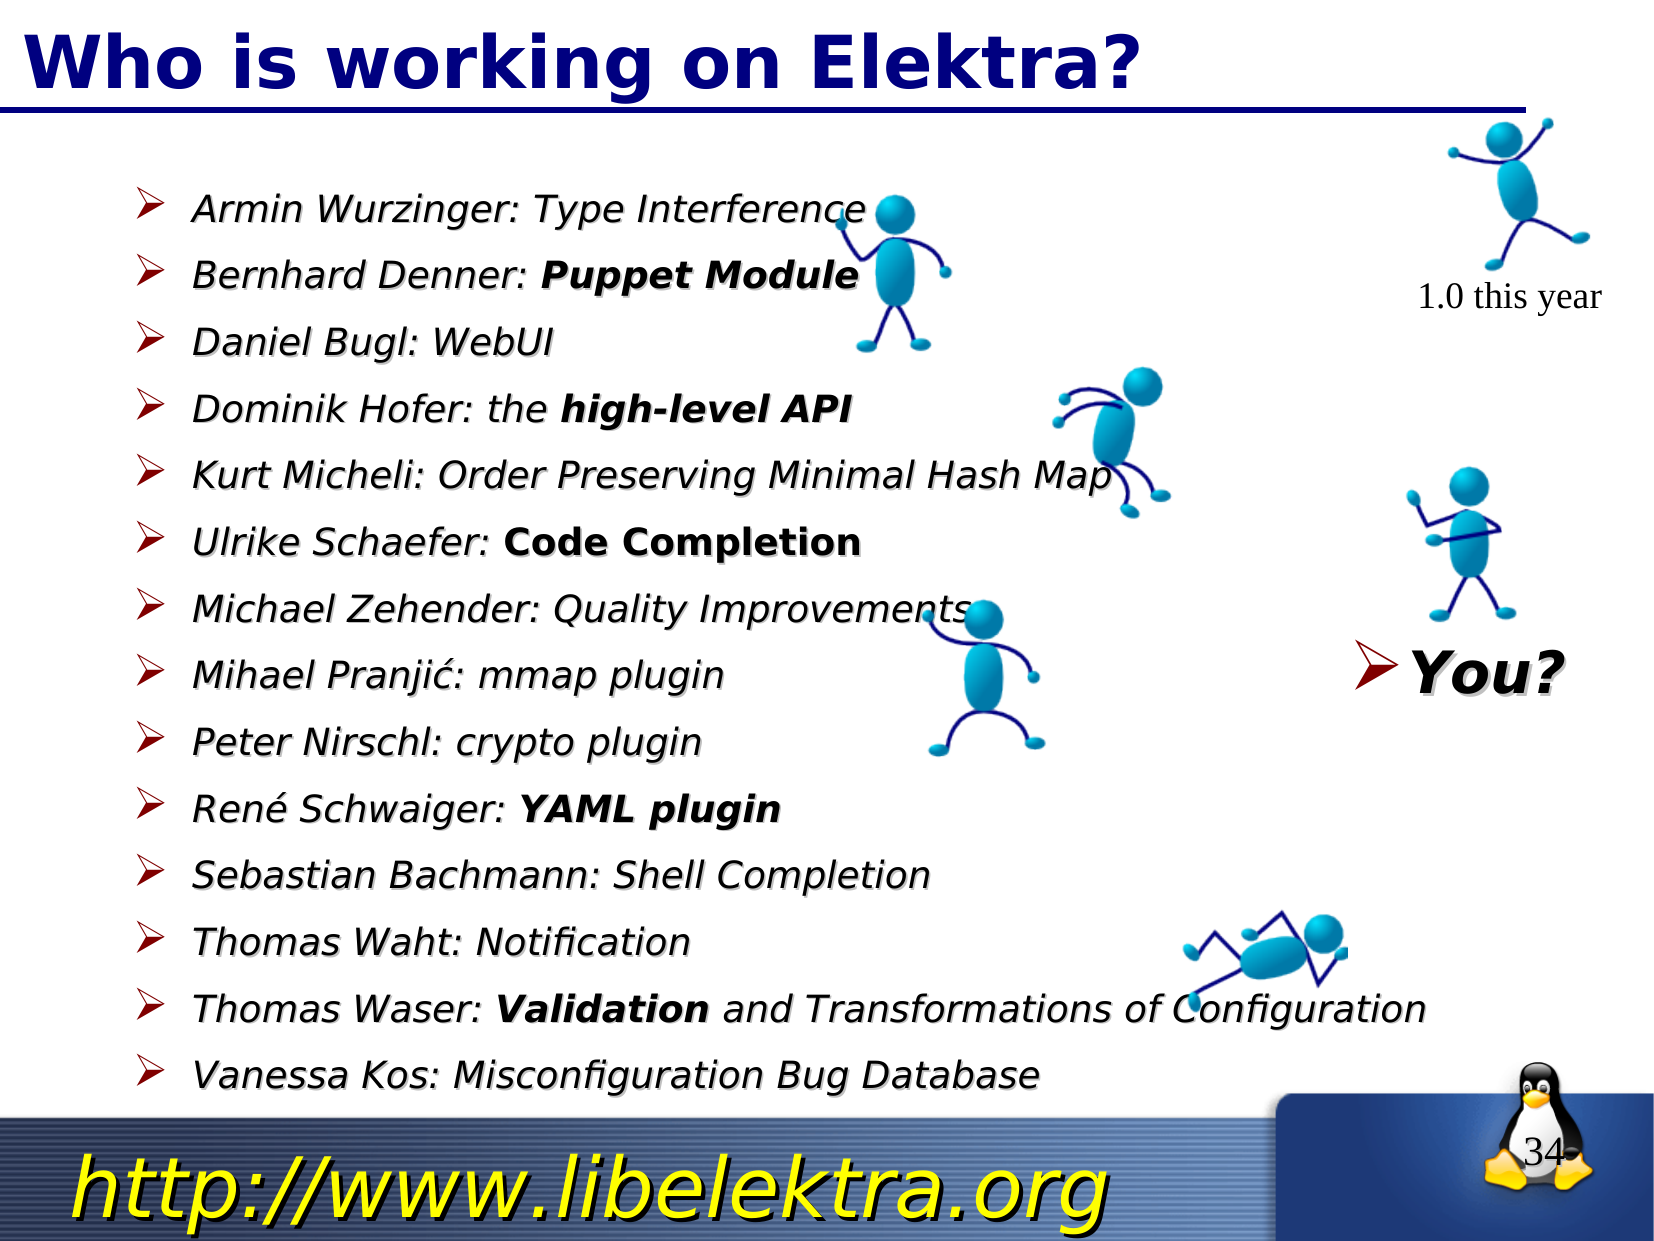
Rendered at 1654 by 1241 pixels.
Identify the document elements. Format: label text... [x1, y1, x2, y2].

picture [807, 187, 975, 355]
picture [1181, 856, 1348, 1023]
text_box Who is working on Elektra? [22, 14, 1611, 111]
picture [896, 592, 1063, 760]
picture [1432, 109, 1599, 271]
text_box 1.0 this year [1417, 271, 1622, 319]
list Armin Wurzinger: Type Interference Bernhard Denner: Puppet Module Daniel Bugl: WebUI Dominik Hofer: the high-level API Kurt Micheli: Order Preserving Minimal Hash Map Ulrike Schaefer: Code Completion Michael Zehender: Quality Improvements Mihael Pranjić: mmap plugin Peter Nirschl: crypto plugin René Schwaiger: YAML plugin Sebastian Bachmann: Shell Completion Thomas Waht: Notification Thomas Waser: Validation and Transformations of Configuration Vanessa Kos: Misconfiguration Bug Database [118, 177, 1611, 1103]
picture [0, 1061, 1654, 1241]
picture [1044, 354, 1211, 521]
text_box You? [1334, 627, 1642, 823]
text_box <Foliennummer> [1248, 1122, 1566, 1178]
picture [1381, 459, 1549, 626]
